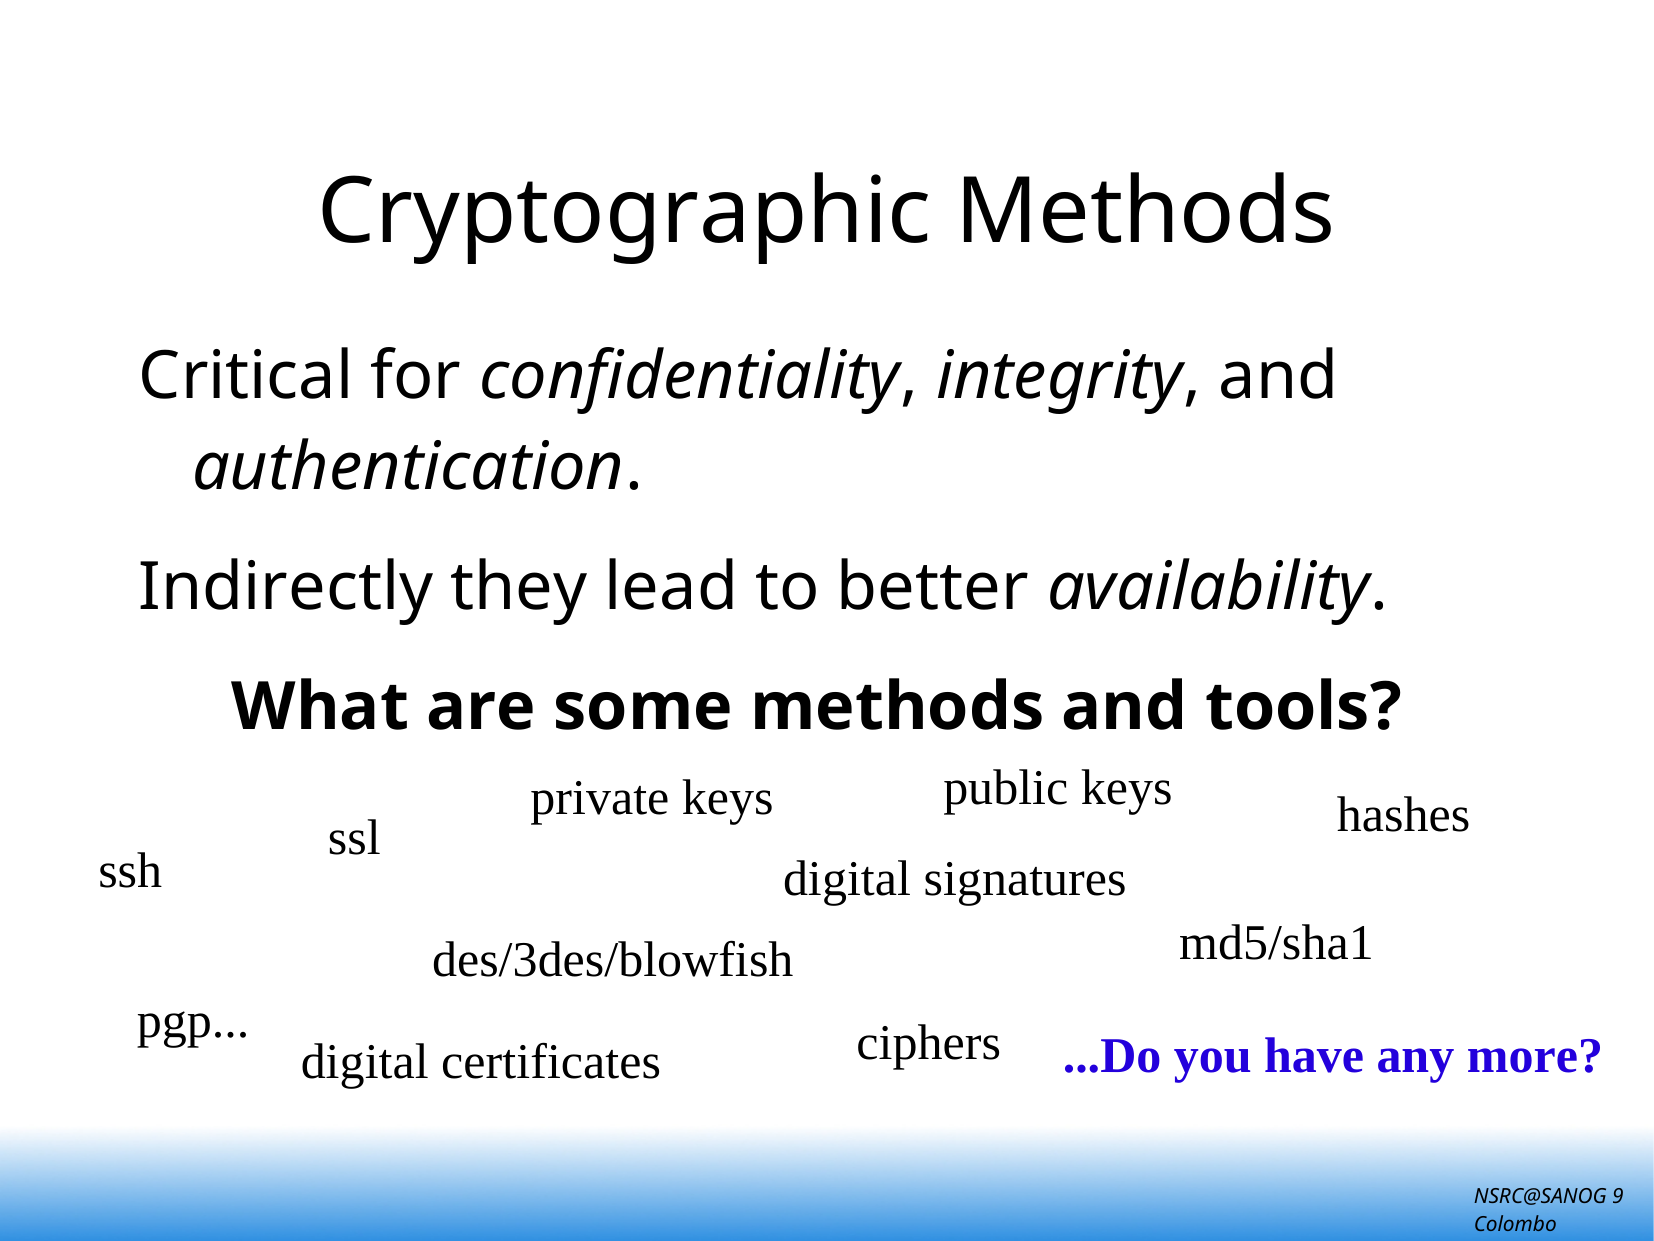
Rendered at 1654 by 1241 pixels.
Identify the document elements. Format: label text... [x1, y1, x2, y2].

title Cryptographic Methods [121, 102, 1534, 311]
text_box ssl [327, 810, 463, 880]
text_box md5/sha1 [1179, 914, 1374, 985]
text_box ...Do you have any more? [1062, 1028, 1604, 1104]
text_box public keys [943, 759, 1173, 830]
text_box digital signatures [783, 850, 1128, 921]
picture [0, 1124, 1654, 1241]
text_box digital certificates [300, 1033, 708, 1104]
list Critical for confidentiality, integrity, and authentication. Indirectly they lead to better availability. What are some methods and tools? [121, 327, 1534, 724]
text_box private keys [530, 769, 775, 839]
text_box ssh [98, 842, 224, 913]
text_box des/3des/blowfish [432, 931, 794, 1002]
text_box hashes [1336, 787, 1471, 857]
text_box ciphers [856, 1014, 1048, 1084]
text_box pgp... [136, 993, 250, 1063]
